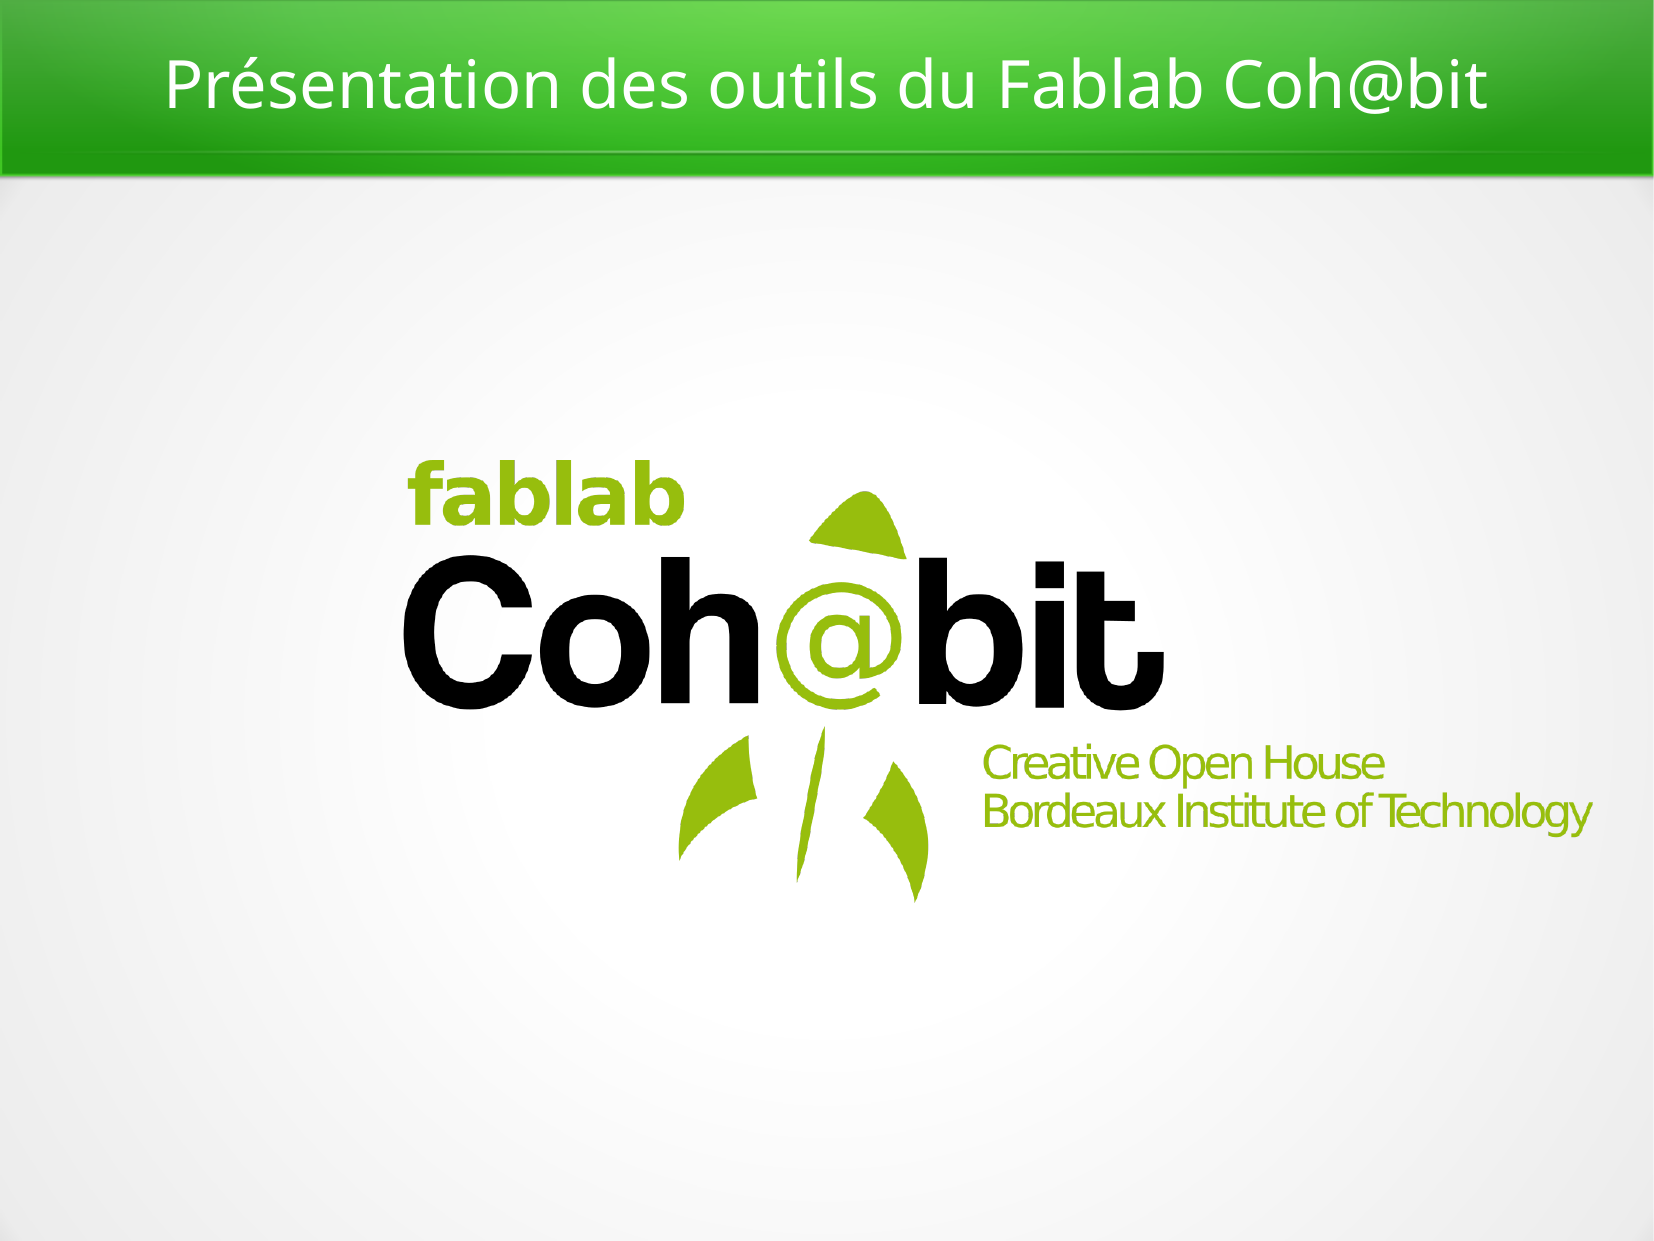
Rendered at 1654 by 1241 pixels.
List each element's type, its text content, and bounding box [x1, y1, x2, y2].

picture [0, 0, 1654, 1241]
title Présentation des outils du Fablab Coh@bit [82, 11, 1571, 154]
